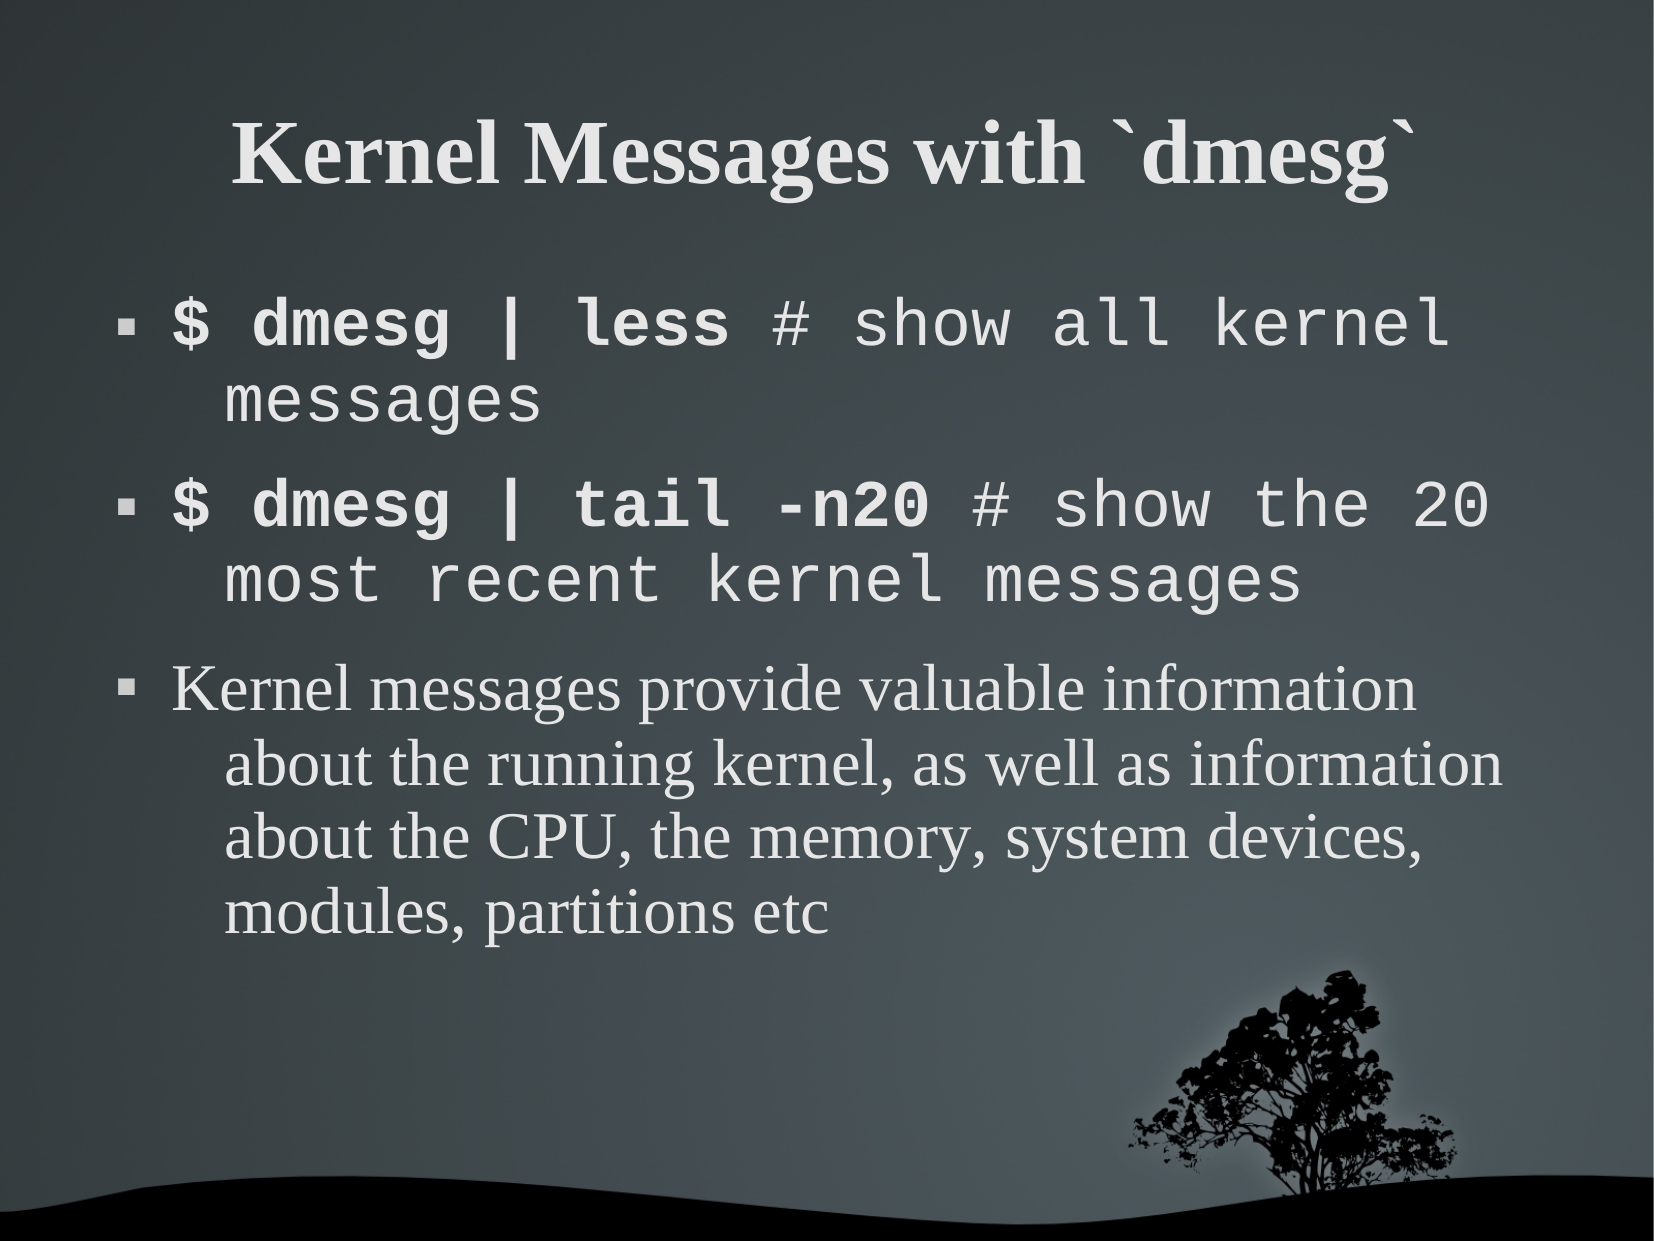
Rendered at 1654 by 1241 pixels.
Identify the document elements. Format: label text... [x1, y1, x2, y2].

picture [0, 0, 1654, 1241]
list $ dmesg | less # show all kernel messages $ dmesg | tail -n20 # show the 20 most recent kernel messages Kernel messages provide valuable information about the running kernel, as well as information about the CPU, the memory, system devices, modules, partitions etc [82, 290, 1571, 1207]
title Kernel Messages with `dmesg` [82, 49, 1571, 257]
